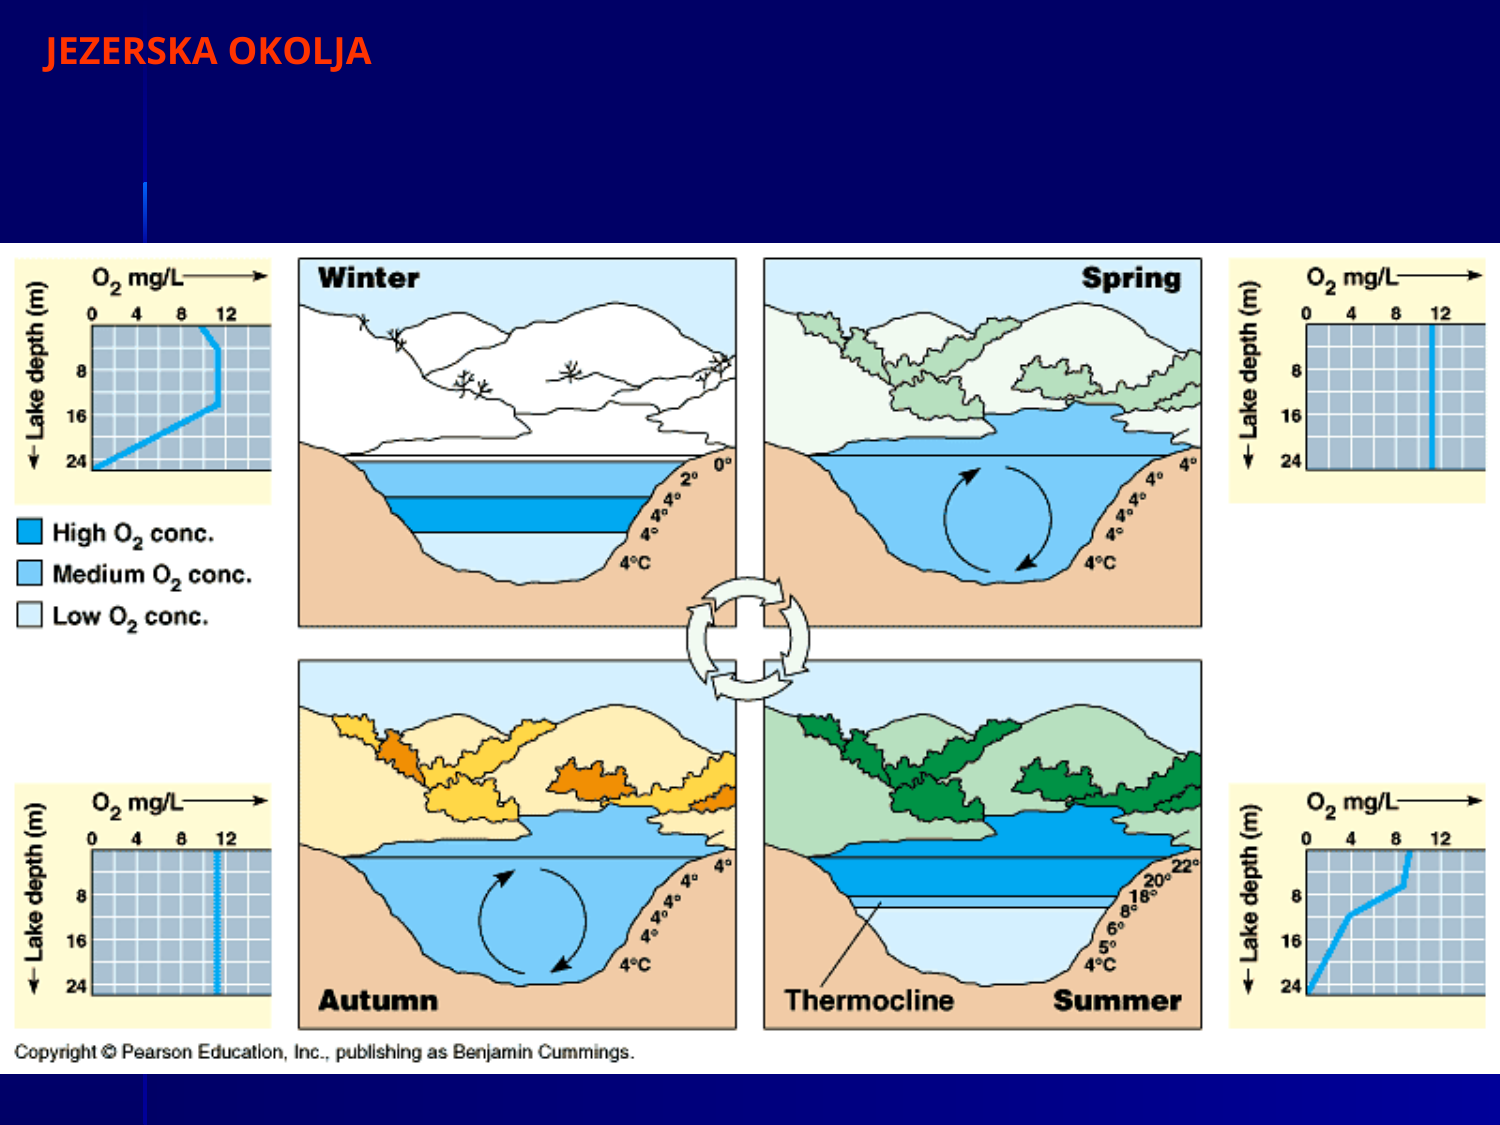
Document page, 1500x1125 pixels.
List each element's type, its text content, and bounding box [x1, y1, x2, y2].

text_box JEZERSKA OKOLJA [30, 18, 388, 80]
picture [0, 243, 1500, 1074]
